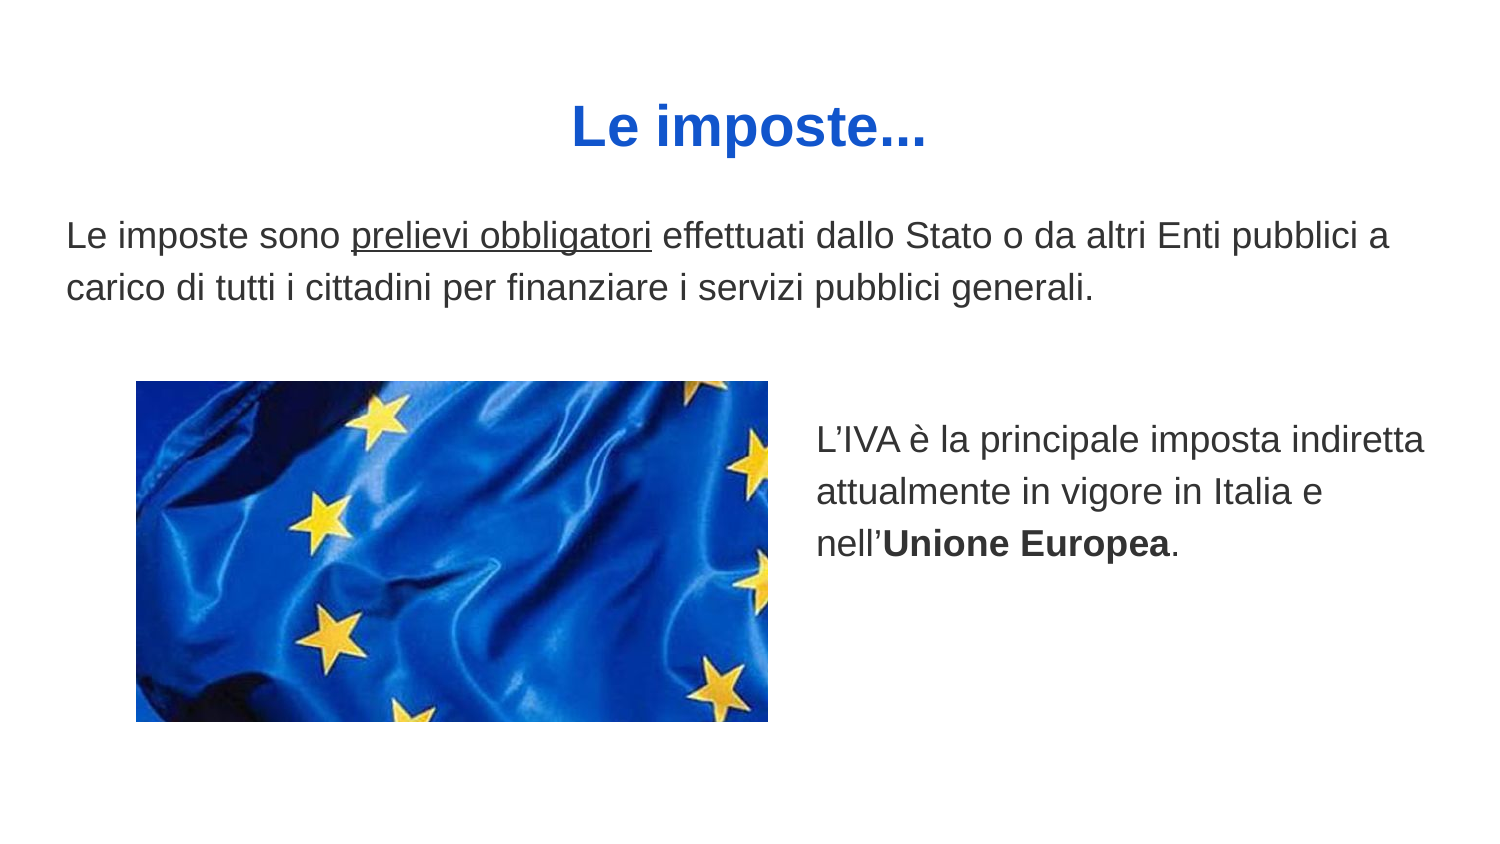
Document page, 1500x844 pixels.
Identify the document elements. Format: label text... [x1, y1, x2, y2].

list Le imposte sono prelievi obbligatori effettuati dallo Stato o da altri Enti pubblici a carico di tutti i cittadini per finanziare i servizi pubblici generali. L’IVA è la principale imposta indiretta attualmente in vigore in Italia e nell’Unione Europea. [51, 189, 1449, 750]
picture [136, 381, 768, 722]
title Le imposte... [51, 72, 1449, 167]
